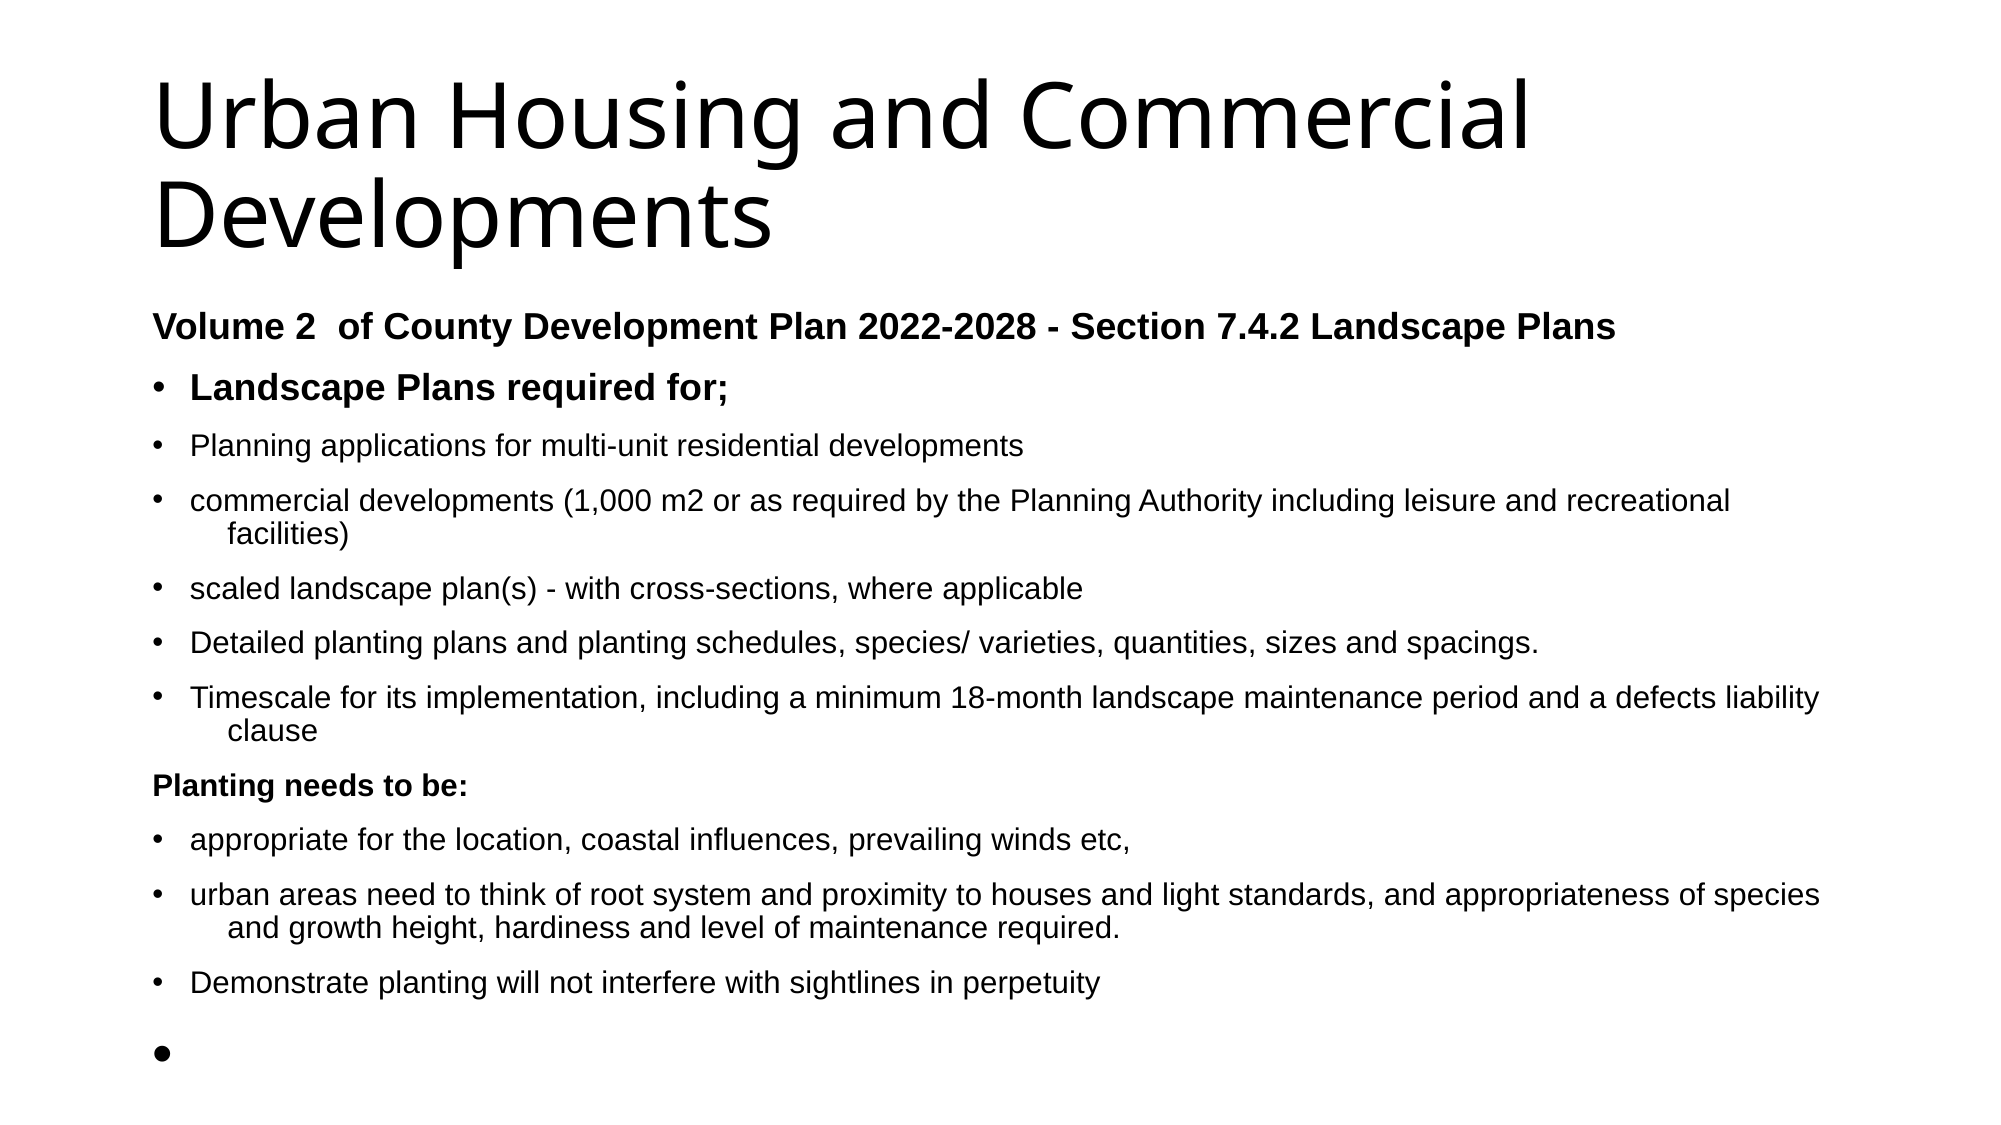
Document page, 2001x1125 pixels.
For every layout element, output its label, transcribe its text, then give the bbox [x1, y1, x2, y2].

title Urban Housing and Commercial Developments [137, 59, 1863, 278]
list Volume 2 of County Development Plan 2022-2028 - Section 7.4.2 Landscape Plans Landscape Plans required for; Planning applications for multi-unit residential developments commercial developments (1,000 m2 or as required by the Planning Authority including leisure and recreational facilities) scaled landscape plan(s) - with cross-sections, where applicable Detailed planting plans and planting schedules, species/ varieties, quantities, sizes and spacings. Timescale for its implementation, including a minimum 18-month landscape maintenance period and a defects liability clause Planting needs to be: appropriate for the location, coastal influences, prevailing winds etc, urban areas need to think of root system and proximity to houses and light standards, and appropriateness of species and growth height, hardiness and level of maintenance required. Demonstrate planting will not interfere with sightlines in perpetuity [137, 299, 1863, 1014]
